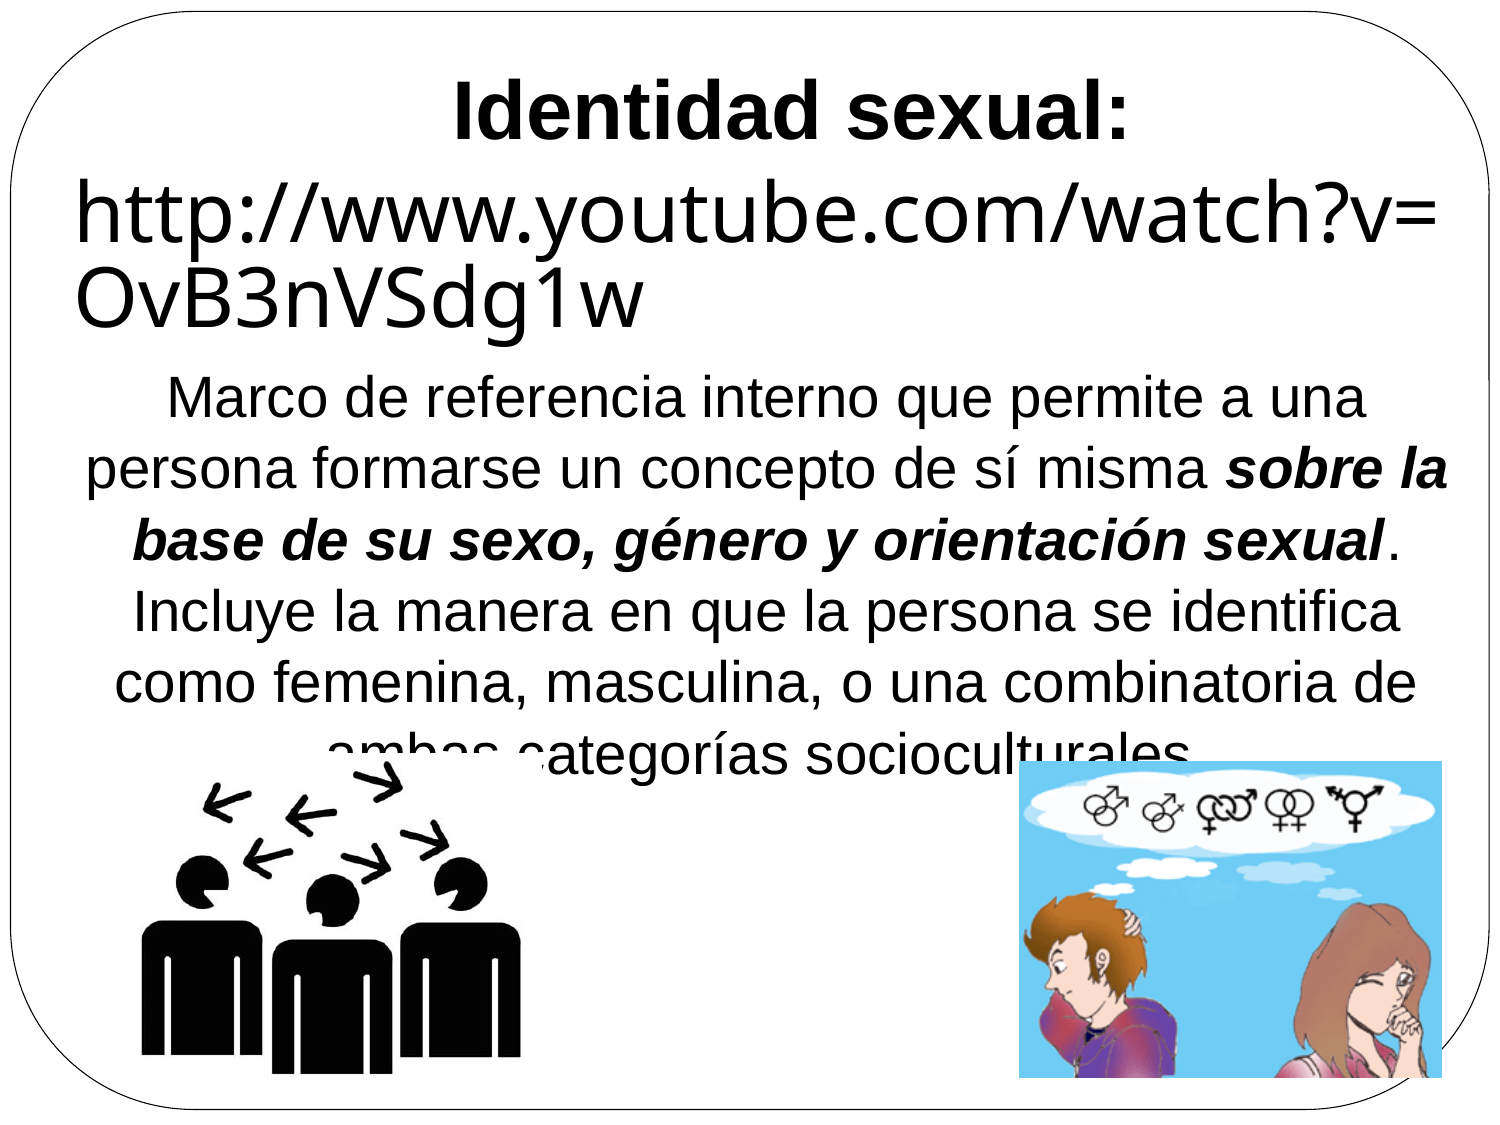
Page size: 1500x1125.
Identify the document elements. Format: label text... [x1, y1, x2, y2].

text_box Identidad sexual: http://www.youtube.com/watch?v=OvB3nVSdg1w Marco de referencia interno que permite a una persona formarse un concepto de sí misma sobre la base de su sexo, género y orientación sexual. Incluye la manera en que la persona se identifica como femenina, masculina, o una combinatoria de ambas categorías socioculturales. [58, 46, 1477, 1014]
picture [118, 753, 542, 1093]
picture [1019, 761, 1442, 1079]
